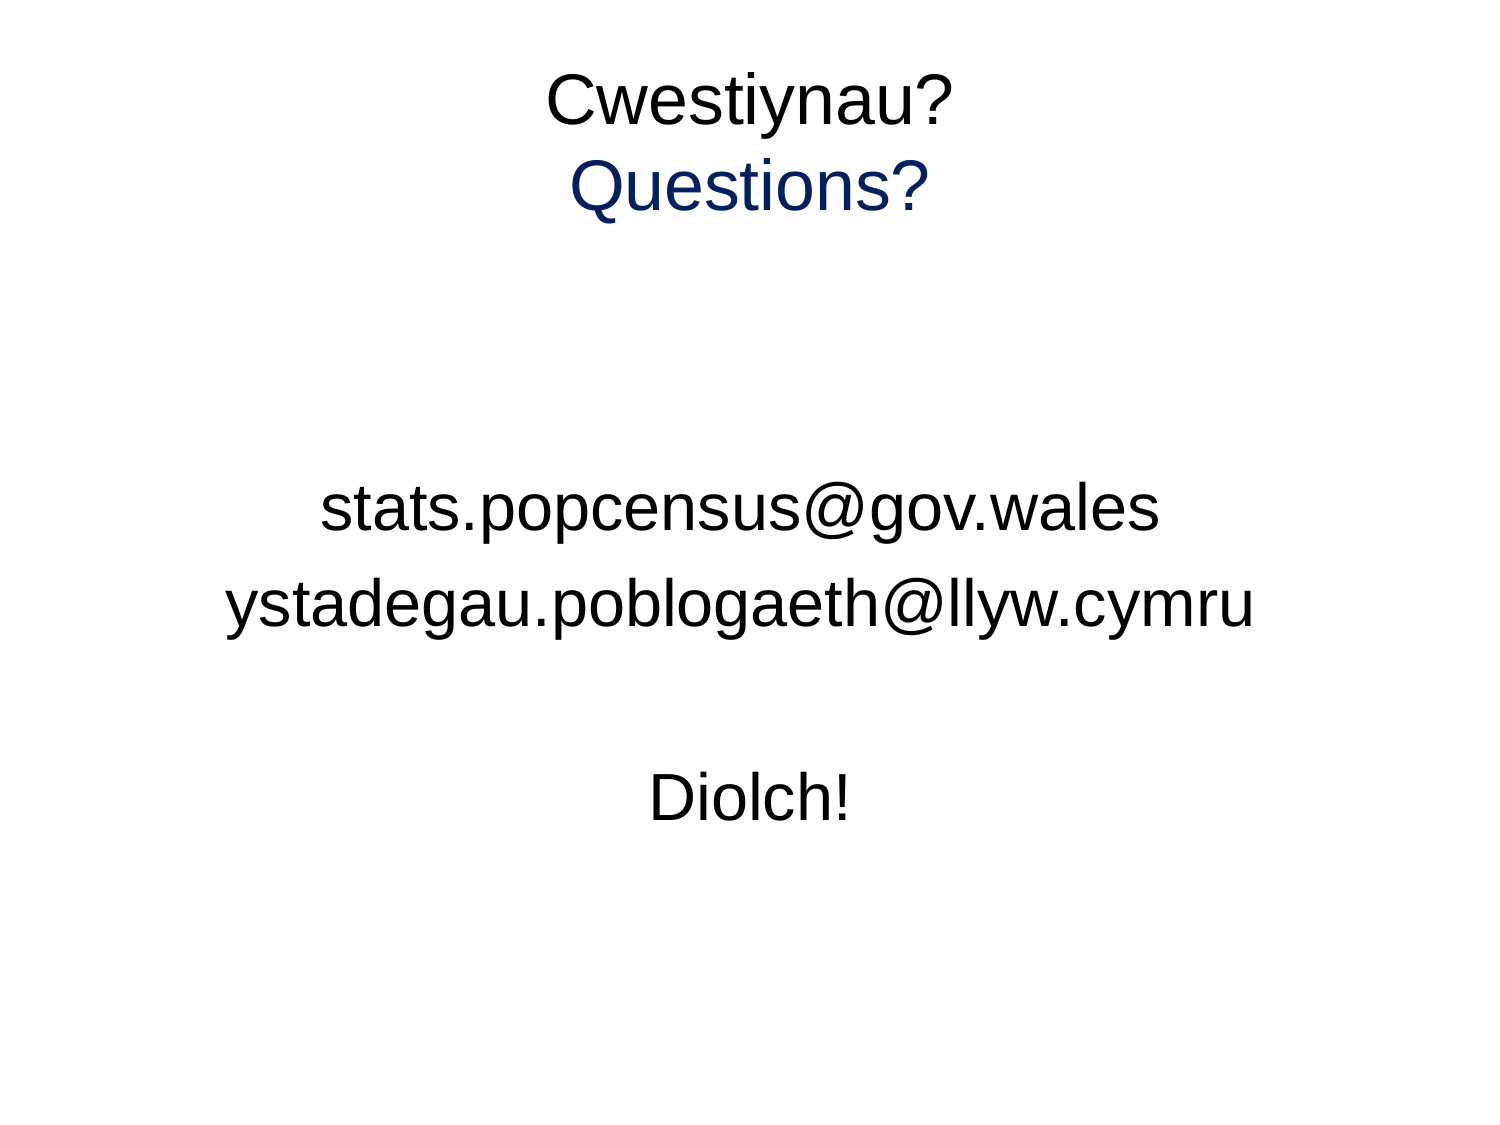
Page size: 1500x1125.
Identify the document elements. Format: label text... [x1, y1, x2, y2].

list stats.popcensus@gov.wales ystadegau.poblogaeth@llyw.cymru Diolch! [75, 262, 1426, 1005]
title Cwestiynau? Questions? [75, 45, 1426, 233]
